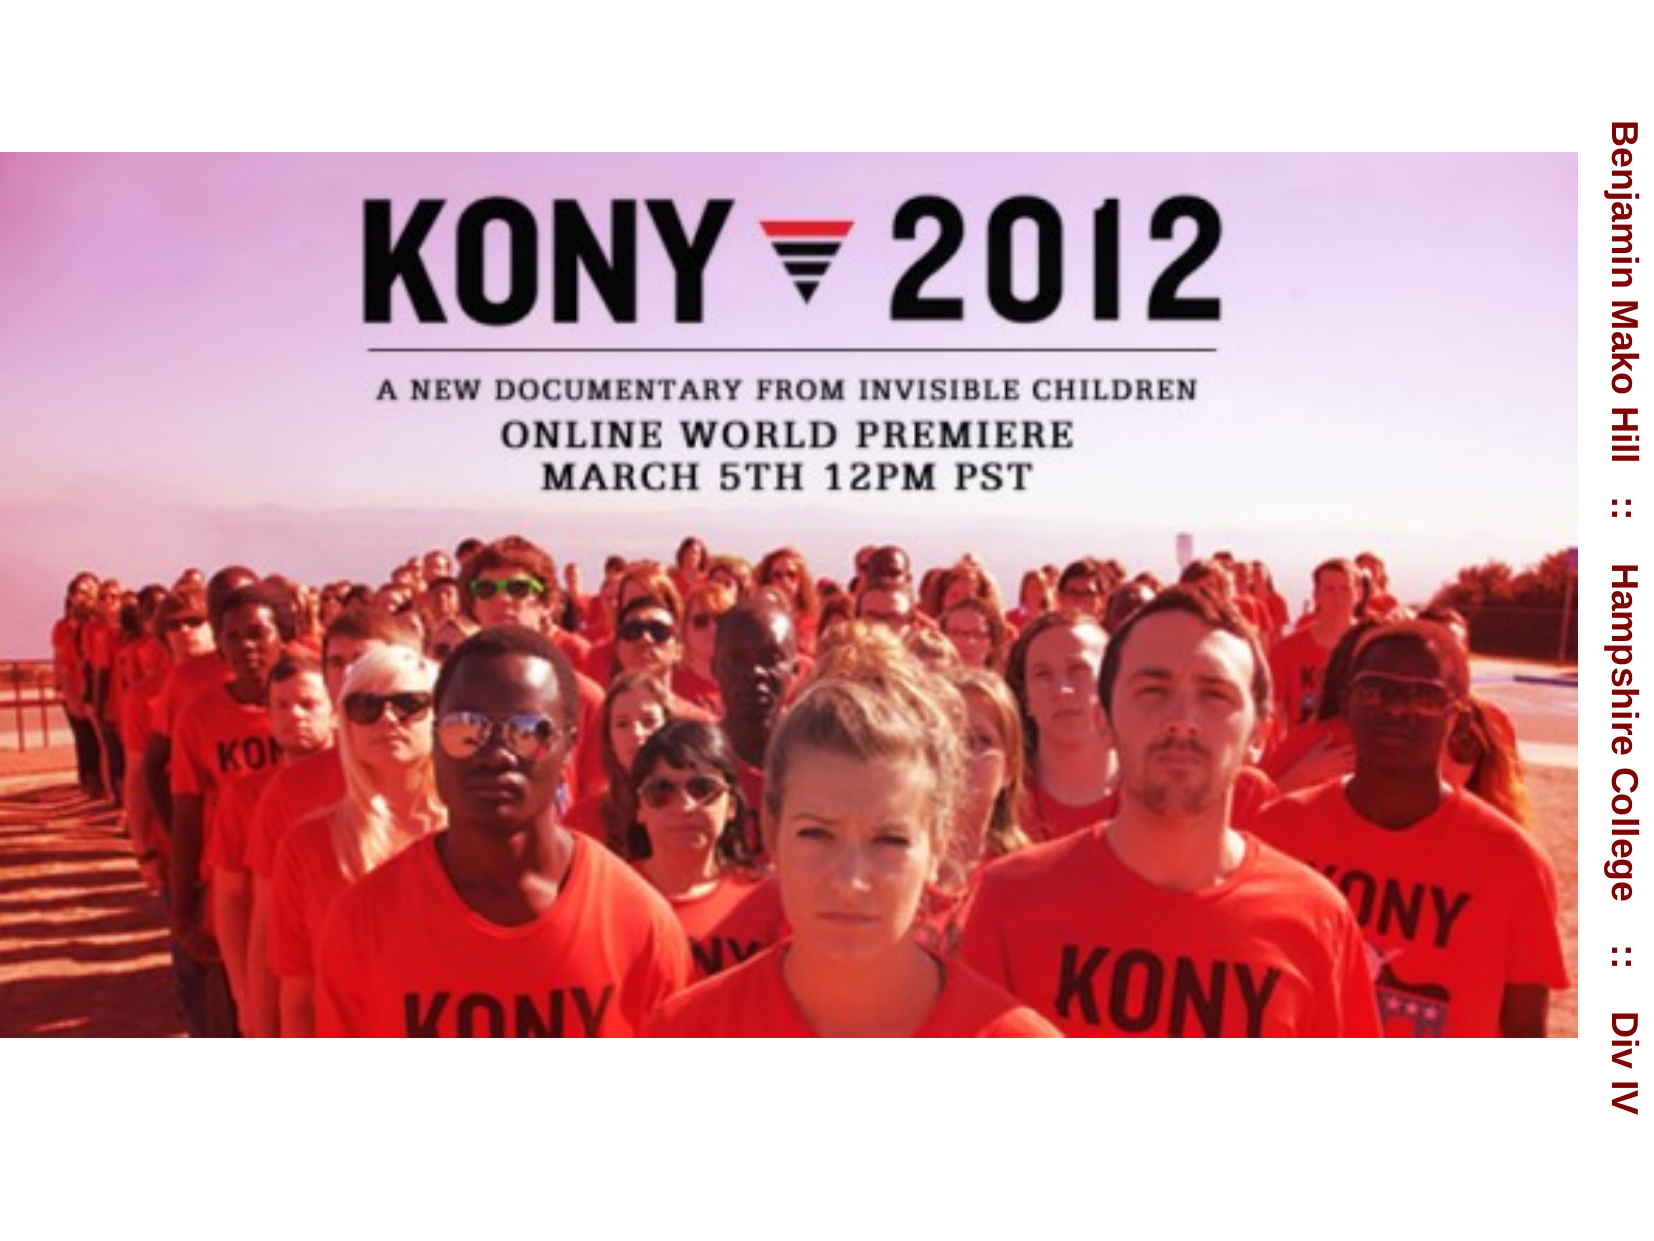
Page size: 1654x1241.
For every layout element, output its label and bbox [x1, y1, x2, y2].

picture [0, 152, 1578, 1038]
